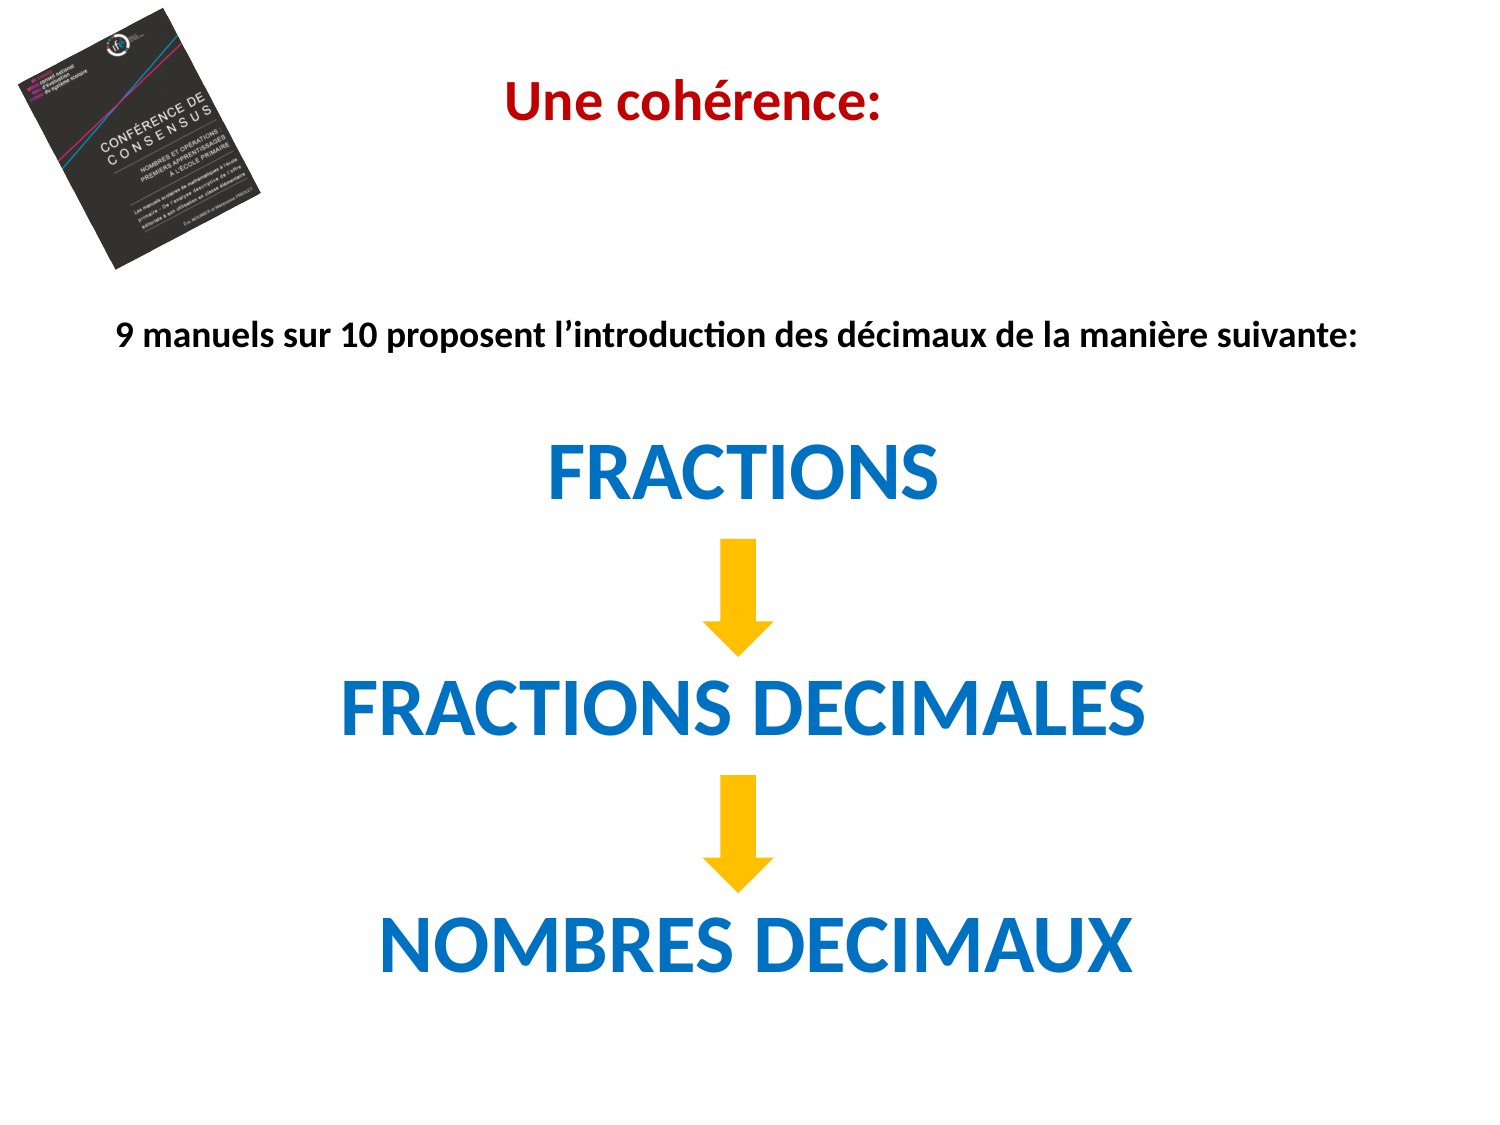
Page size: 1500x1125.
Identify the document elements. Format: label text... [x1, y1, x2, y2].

text_box Une cohérence: [490, 54, 916, 140]
picture [17, 7, 261, 270]
text_box FRACTIONS DECIMALES [100, 645, 1388, 760]
text_box [702, 538, 774, 657]
text_box 9 manuels sur 10 proposent l’introduction des décimaux de la manière suivante: [100, 302, 1388, 363]
text_box NOMBRES DECIMAUX [112, 881, 1400, 997]
text_box FRACTIONS [100, 408, 1388, 524]
text_box [702, 775, 774, 894]
